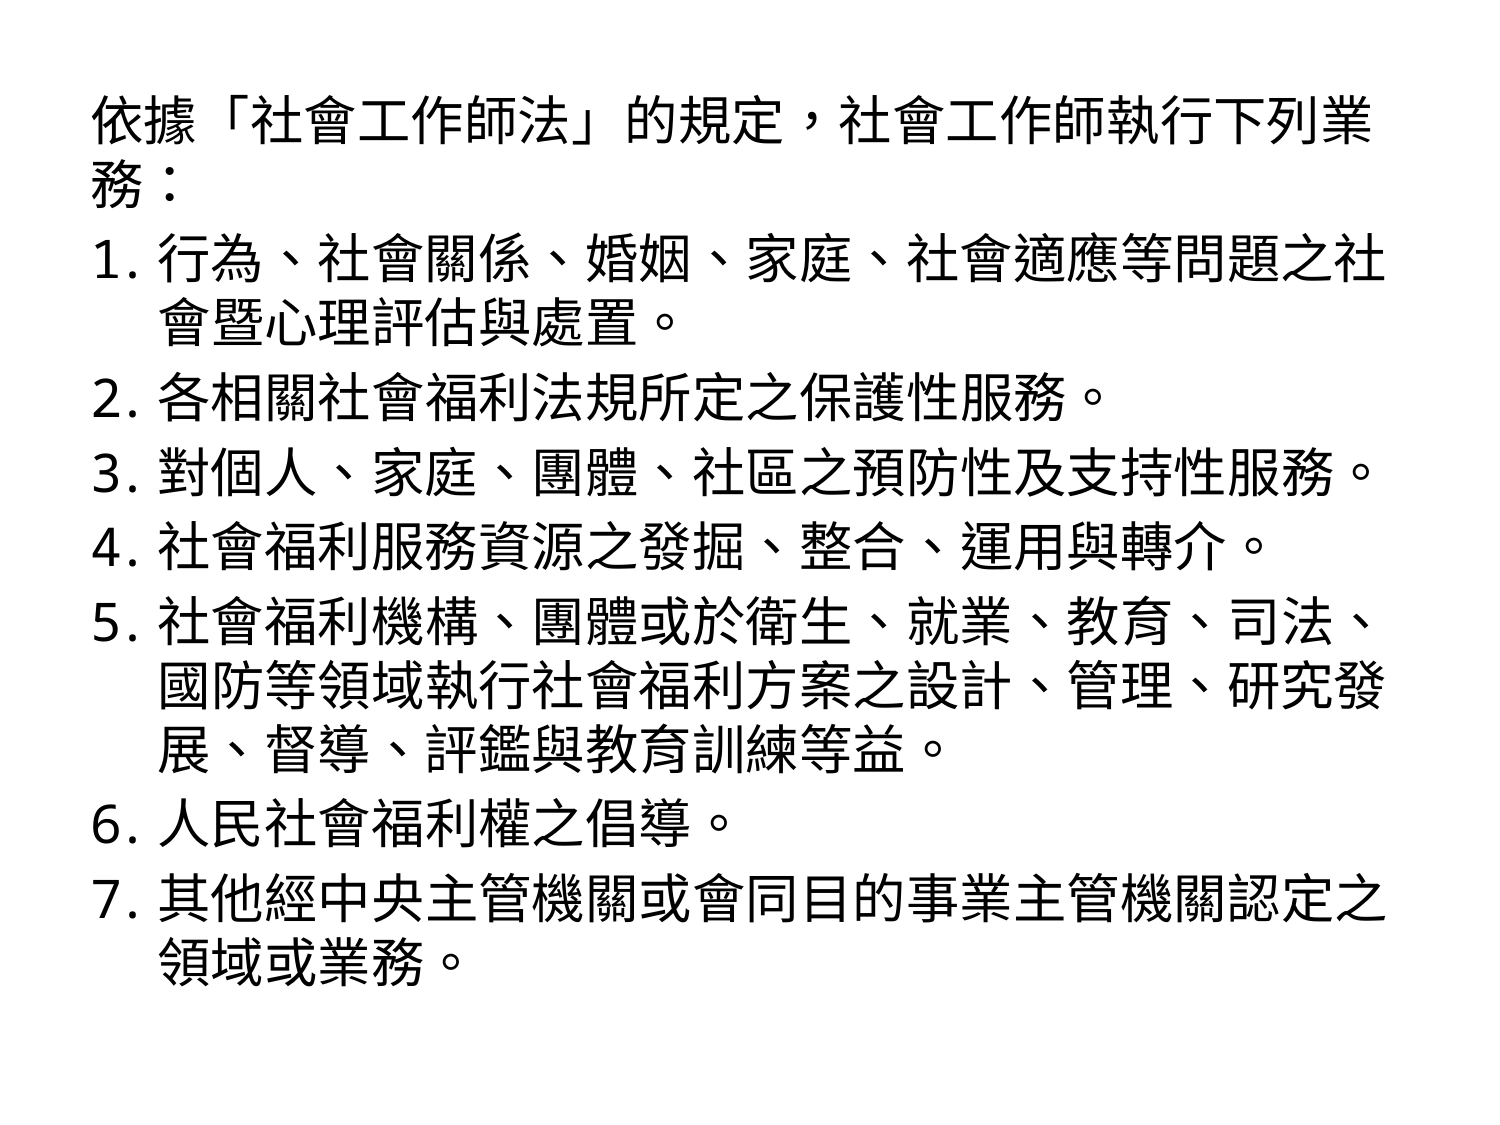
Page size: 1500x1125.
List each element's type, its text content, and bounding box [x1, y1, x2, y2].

list 依據「社會工作師法」的規定，社會工作師執行下列業務： 行為、社會關係、婚姻、家庭、社會適應等問題之社會暨心理評估與處置。 各相關社會福利法規所定之保護性服務。 對個人、家庭、團體、社區之預防性及支持性服務。 社會福利服務資源之發掘、整合、運用與轉介。 社會福利機構、團體或於衛生、就業、教育、司法、國防等領域執行社會福利方案之設計、管理、研究發展、督導、評鑑與教育訓練等益。 人民社會福利權之倡導。 其他經中央主管機關或會同目的事業主管機關認定之領域或業務。 [75, 79, 1425, 1005]
